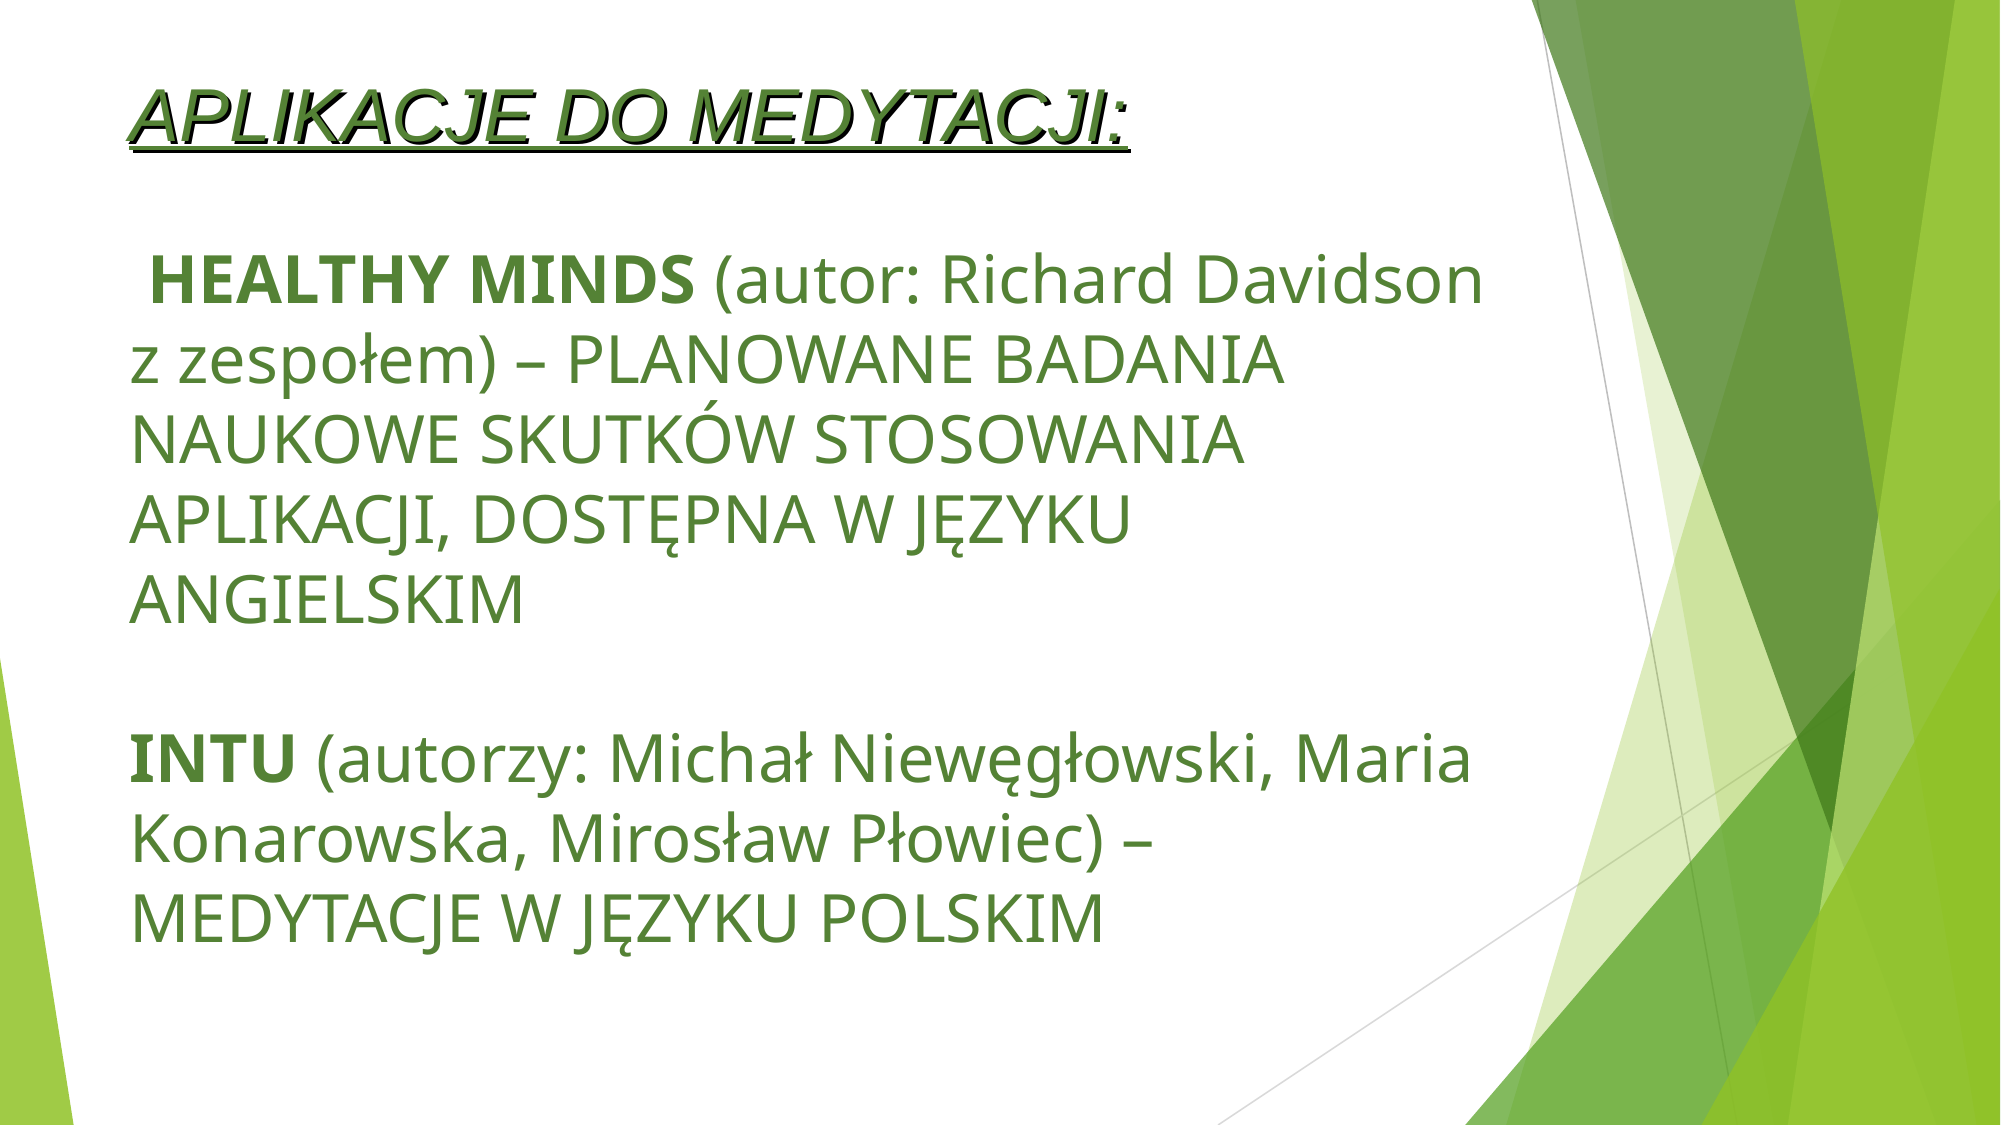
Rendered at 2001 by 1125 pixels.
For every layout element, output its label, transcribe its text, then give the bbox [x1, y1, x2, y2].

text_box APLIKACJE DO MEDYTACJI: HEALTHY MINDS (autor: Richard Davidson z zespołem) – PLANOWANE BADANIA NAUKOWE SKUTKÓW STOSOWANIA APLIKACJI, DOSTĘPNA W JĘZYKU ANGIELSKIM INTU (autorzy: Michał Niewęgłowski, Maria Konarowska, Mirosław Płowiec) – MEDYTACJE W JĘZYKU POLSKIM [114, 31, 1511, 974]
